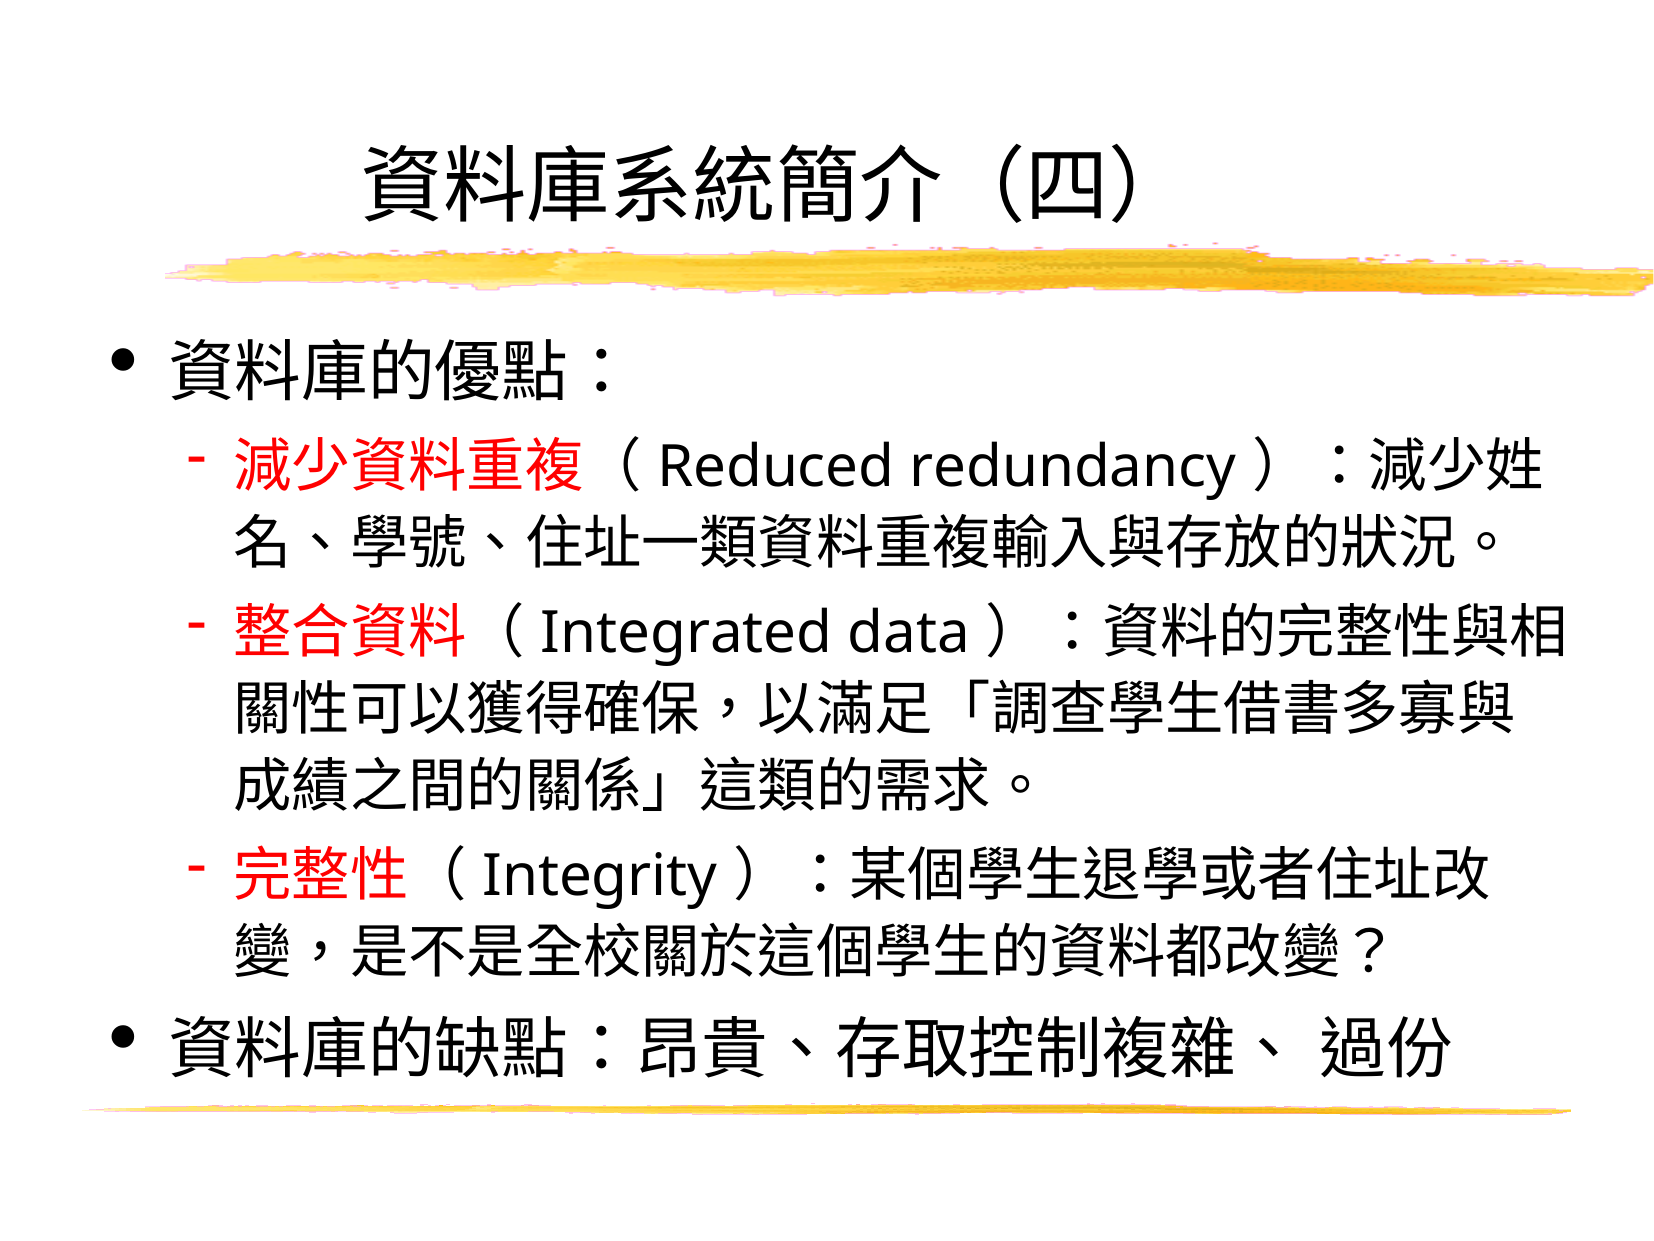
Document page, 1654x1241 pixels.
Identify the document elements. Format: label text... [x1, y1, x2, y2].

list 資料庫的優點： 減少資料重複（Reduced redundancy）：減少姓名、學號、住址一類資料重複輸入與存放的狀況。 整合資料（Integrated data）：資料的完整性與相關性可以獲得確保，以滿足「調查學生借書多寡與成績之間的關係」這類的需求。 完整性（Integrity）：某個學生退學或者住址改變，是不是全校關於這個學生的資料都改變？ 資料庫的缺點：昂貴、存取控制複雜、 過份 [97, 316, 1587, 1061]
title 資料庫系統簡介（四） [73, 41, 1479, 249]
picture [82, 1102, 1571, 1117]
picture [165, 237, 1654, 308]
